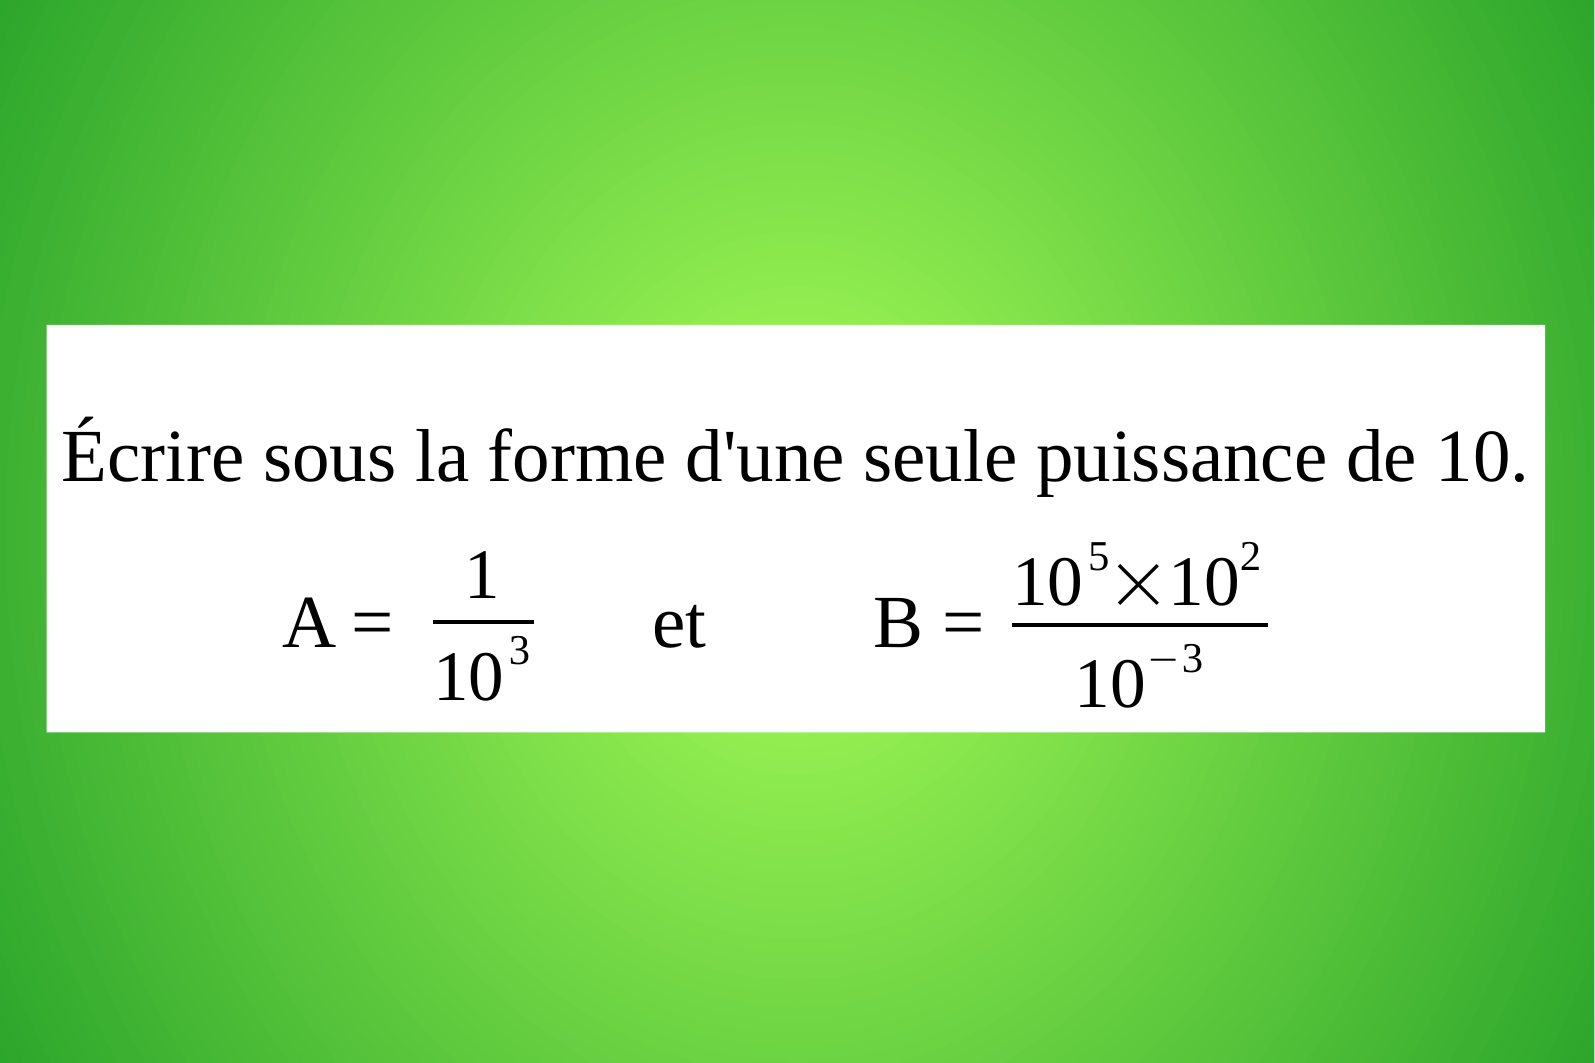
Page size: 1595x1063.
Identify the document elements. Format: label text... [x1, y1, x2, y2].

picture [0, 0, 1595, 1063]
chart [990, 530, 1287, 724]
chart [411, 535, 553, 719]
text_box Écrire sous la forme d'une seule puissance de 10. A = et B = [46, 324, 1546, 733]
